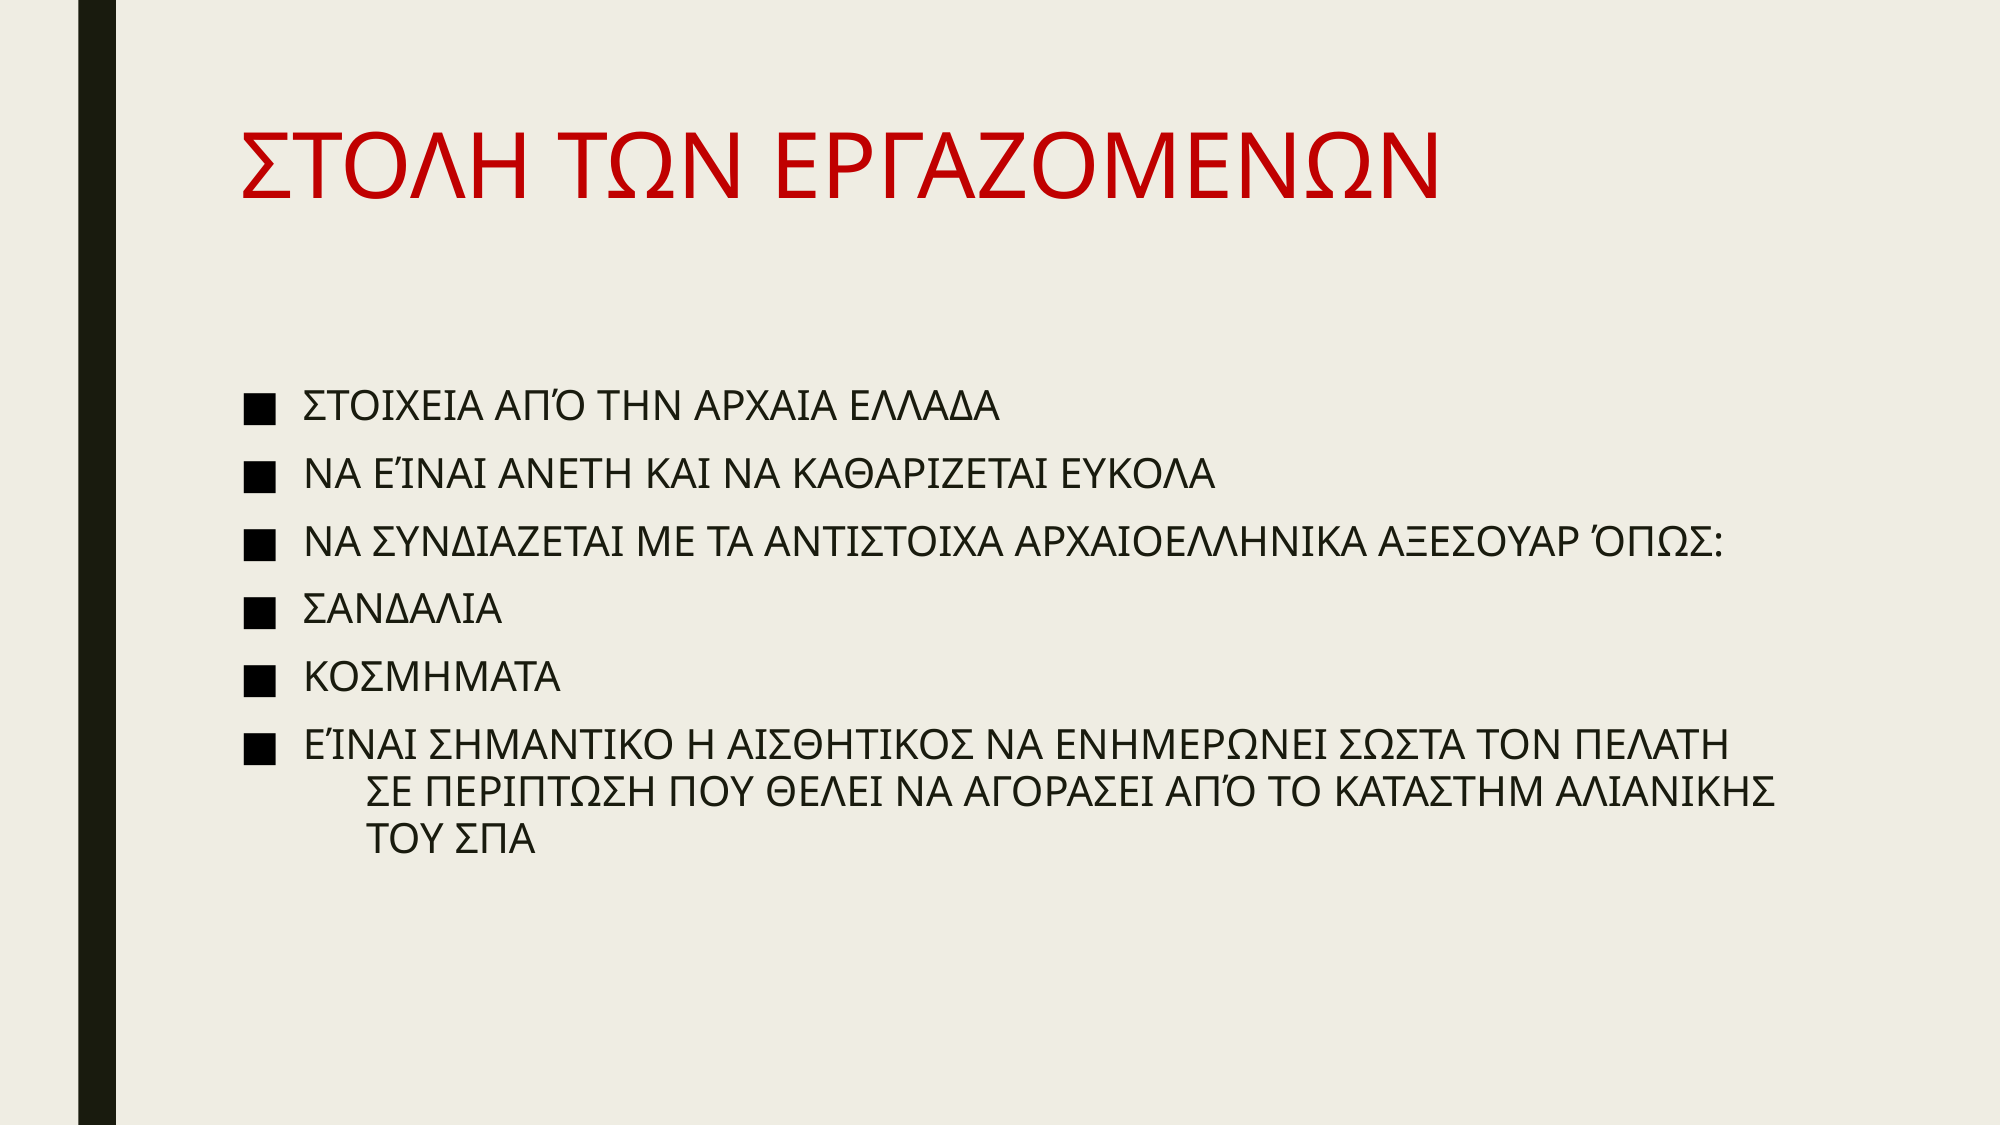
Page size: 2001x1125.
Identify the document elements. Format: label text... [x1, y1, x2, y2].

title ΣΤΟΛΗ ΤΩΝ ΕΡΓΑΖΟΜΕΝΩΝ [225, 112, 1528, 290]
list ΣΤΟΙΧΕΙΑ ΑΠΌ ΤΗΝ ΑΡΧΑΙΑ ΕΛΛΑΔΑ ΝΑ ΕΊΝΑΙ ΑΝΕΤΗ ΚΑΙ ΝΑ ΚΑΘΑΡΙΖΕΤΑΙ ΕΥΚΟΛΑ ΝΑ ΣΥΝΔΙΑΖΕΤΑΙ ΜΕ ΤΑ ΑΝΤΙΣΤΟΙΧΑ ΑΡΧΑΙΟΕΛΛΗΝΙΚΑ ΑΞΕΣΟΥΑΡ ΌΠΩΣ: ΣΑΝΔΑΛΙΑ ΚΟΣΜΗΜΑΤΑ ΕΊΝΑΙ ΣΗΜΑΝΤΙΚΟ Η ΑΙΣΘΗΤΙΚΟΣ ΝΑ ΕΝΗΜΕΡΩΝΕΙ ΣΩΣΤΑ ΤΟΝ ΠΕΛΑΤΗ ΣΕ ΠΕΡΙΠΤΩΣΗ ΠΟΥ ΘΕΛΕΙ ΝΑ ΑΓΟΡΑΣΕΙ ΑΠΌ ΤΟ ΚΑΤΑΣΤΗΜ ΑΛΙΑΝΙΚΗΣ ΤΟΥ ΣΠΑ [225, 375, 1801, 963]
